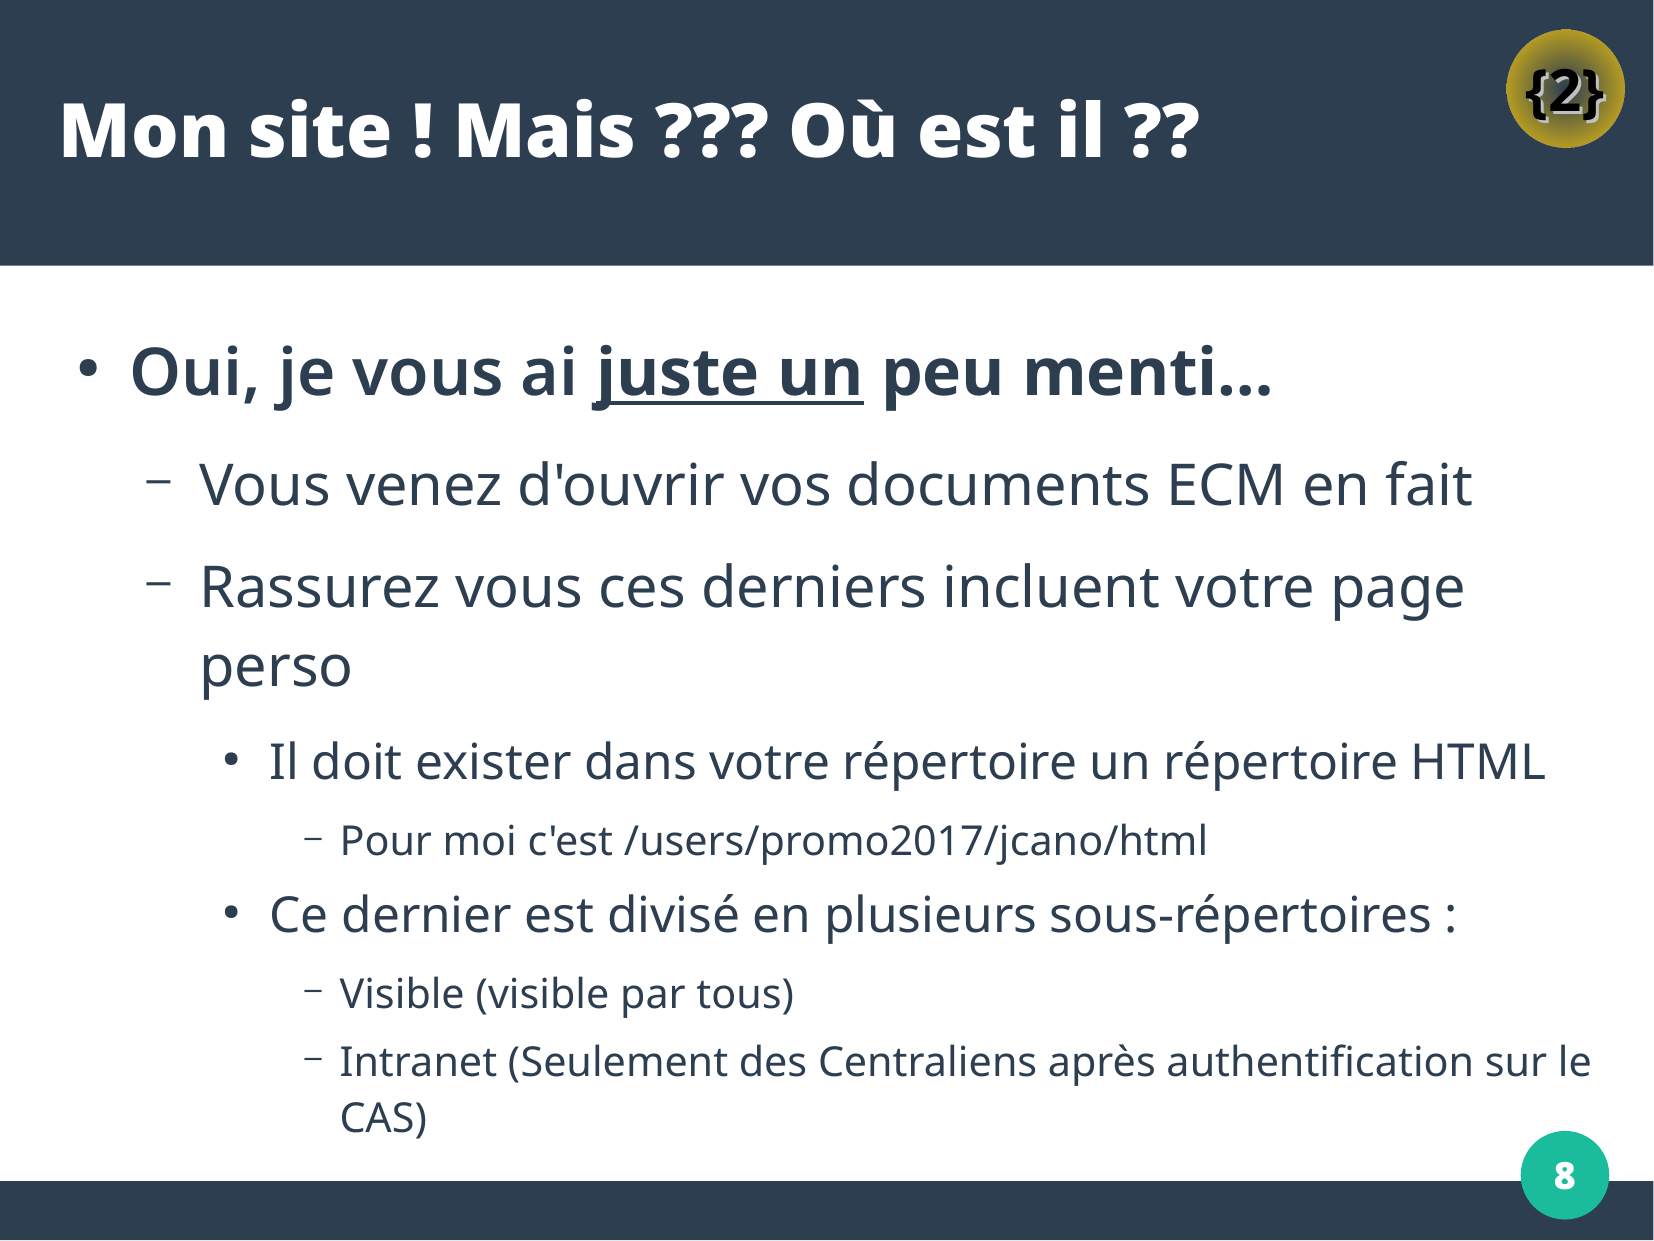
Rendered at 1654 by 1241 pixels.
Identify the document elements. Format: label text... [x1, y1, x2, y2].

text_box {2} [1506, 29, 1625, 148]
list Oui, je vous ai juste un peu menti… Vous venez d'ouvrir vos documents ECM en fait Rassurez vous ces derniers incluent votre page perso Il doit exister dans votre répertoire un répertoire HTML Pour moi c'est /users/promo2017/jcano/html Ce dernier est divisé en plusieurs sous-répertoires : Visible (visible par tous) Intranet (Seulement des Centraliens après authentification sur le CAS) [59, 324, 1595, 1152]
title Mon site ! Mais ??? Où est il ?? [59, 49, 1595, 207]
